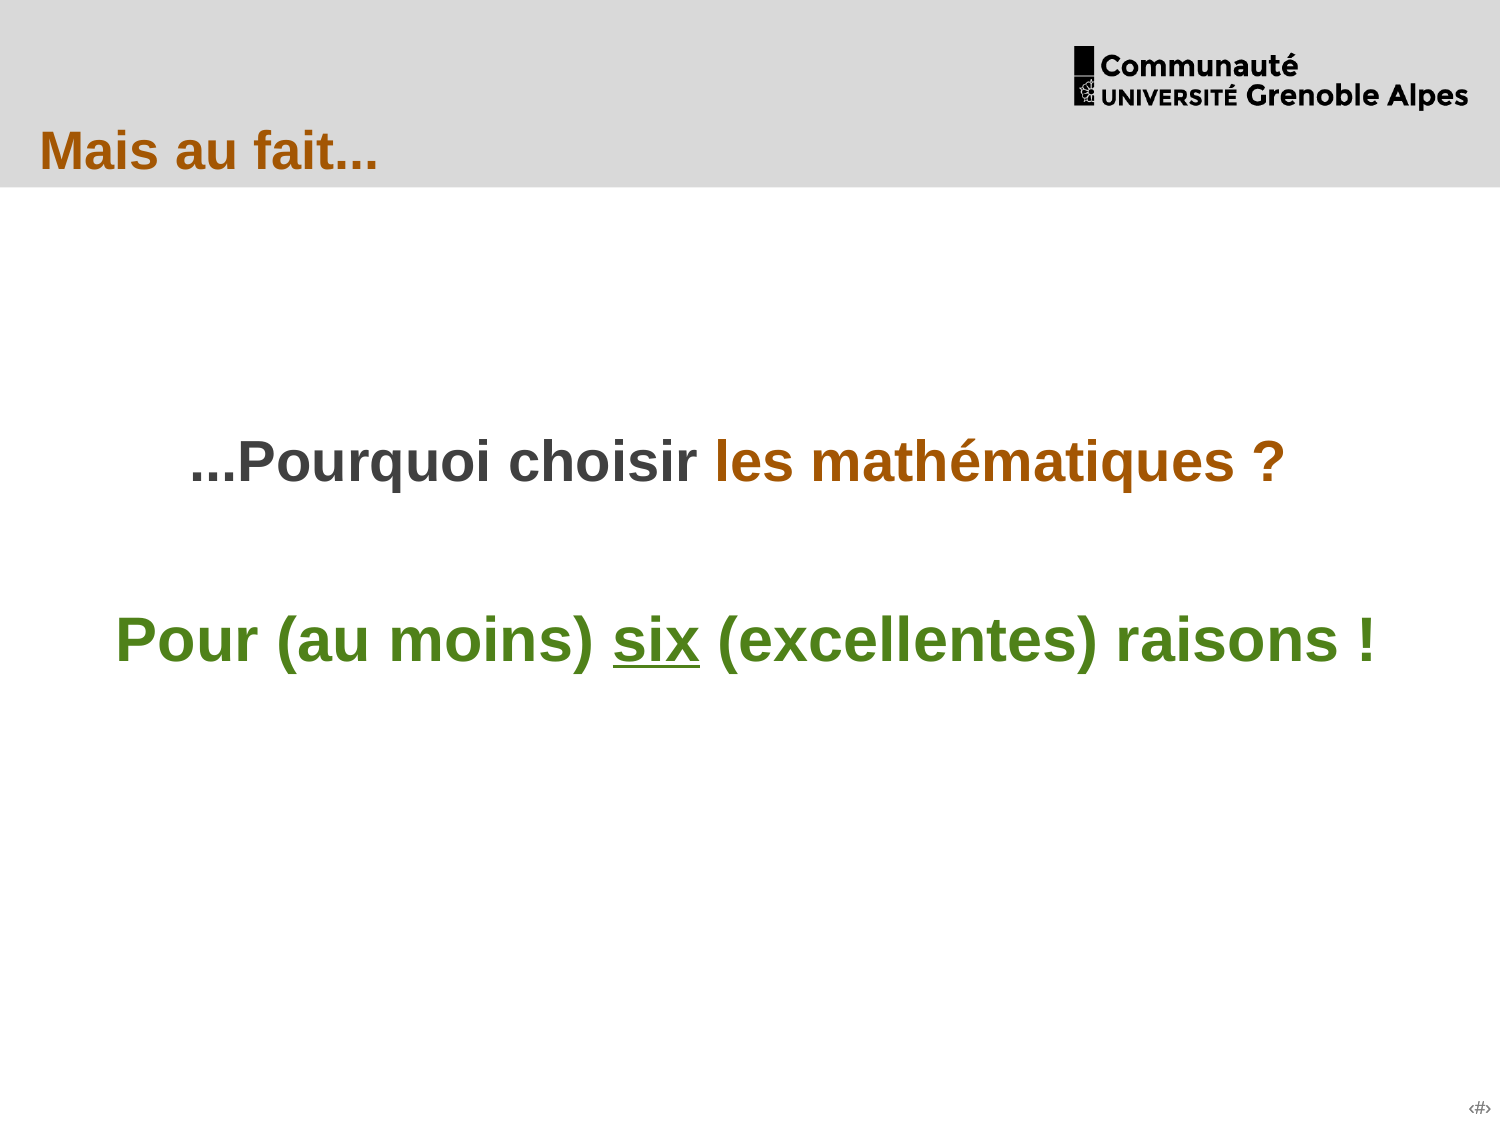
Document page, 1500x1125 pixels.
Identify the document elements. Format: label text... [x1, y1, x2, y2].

list Pour (au moins) six (excellentes) raisons ! [106, 590, 1389, 733]
text_box ...Pourquoi choisir les mathématiques ? [182, 359, 1318, 501]
picture [1442, 46, 1468, 111]
title Mais au fait... [32, 46, 1442, 188]
